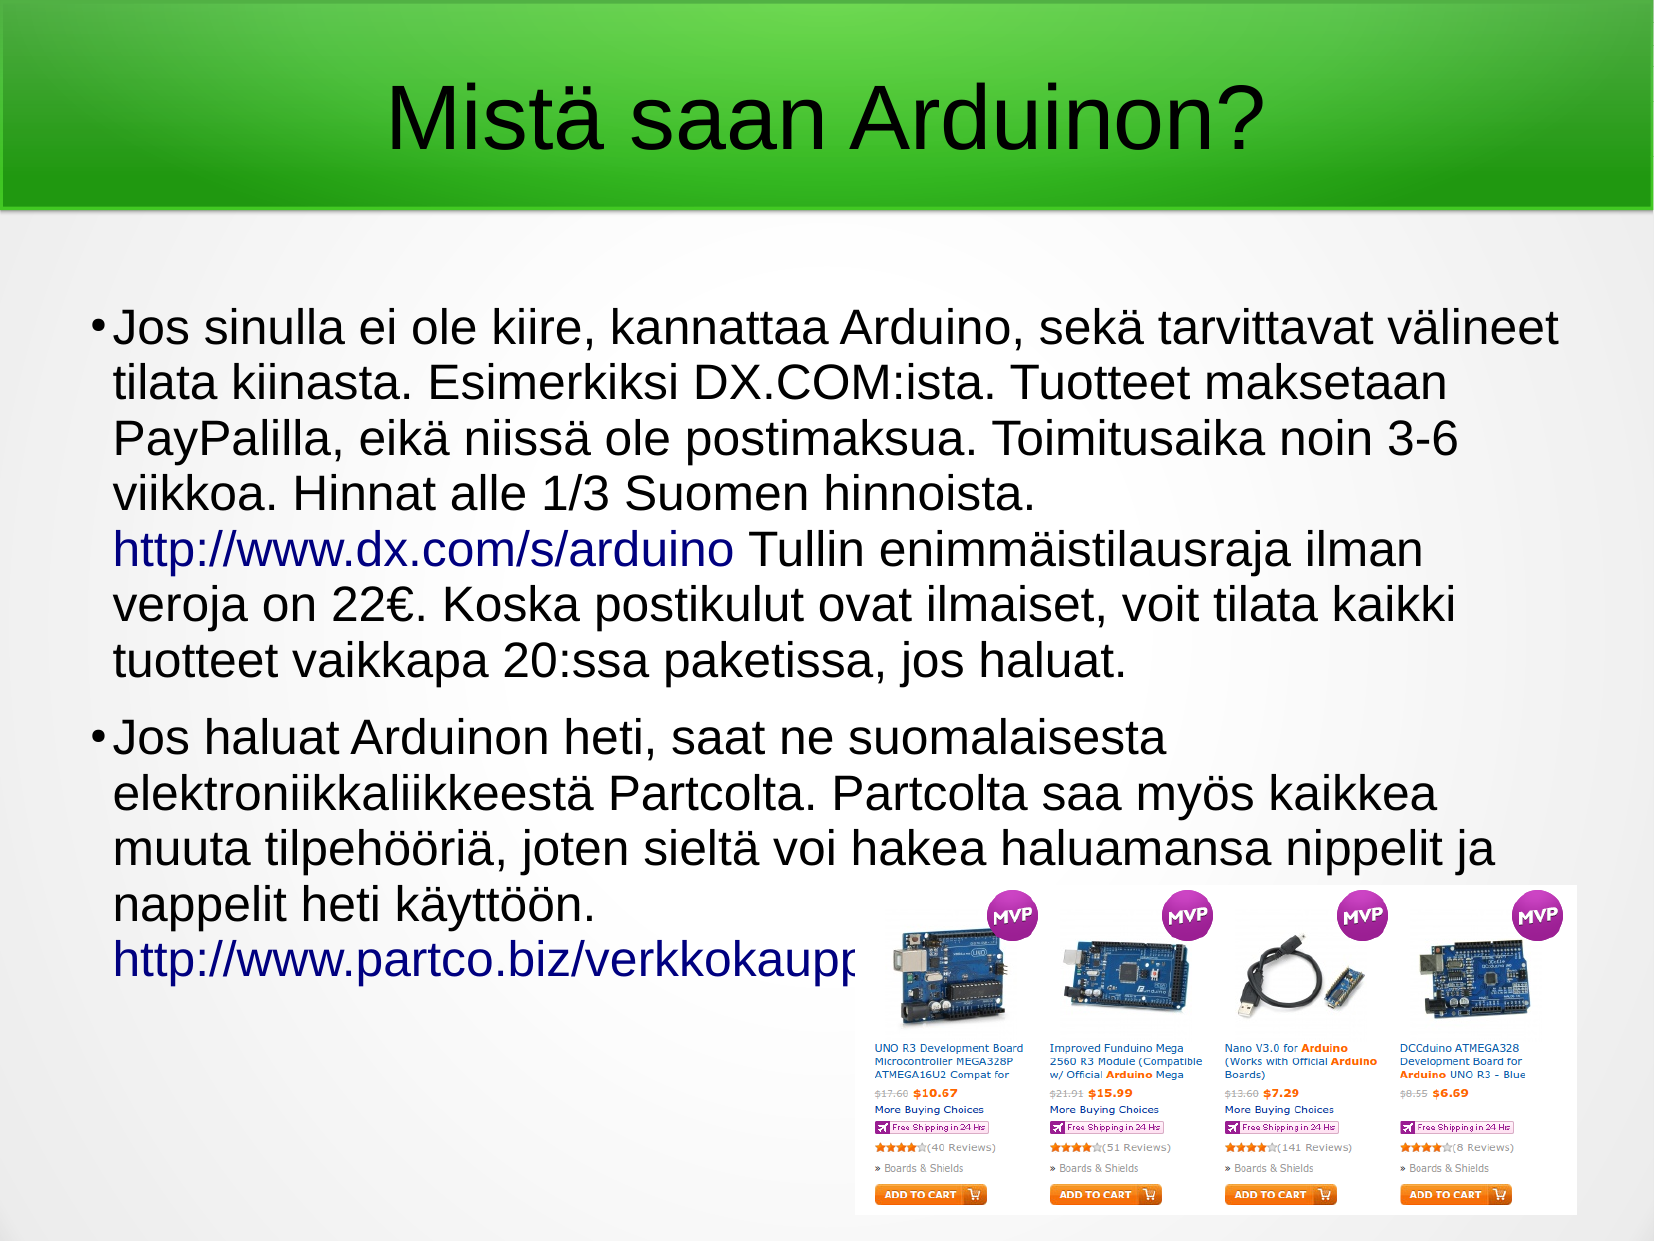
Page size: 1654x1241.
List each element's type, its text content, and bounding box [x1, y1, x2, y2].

list Jos sinulla ei ole kiire, kannattaa Arduino, sekä tarvittavat välineet tilata kiinasta. Esimerkiksi DX.COM:ista. Tuotteet maksetaan PayPalilla, eikä niissä ole postimaksua. Toimitusaika noin 3-6 viikkoa. Hinnat alle 1/3 Suomen hinnoista. http://www.dx.com/s/arduino Tullin enimmäistilausraja ilman veroja on 22€. Koska postikulut ovat ilmaiset, voit tilata kaikki tuotteet vaikkapa 20:ssa paketissa, jos haluat. Jos haluat Arduinon heti, saat ne suomalaisesta elektroniikkaliikkeestä Partcolta. Partcolta saa myös kaikkea muuta tilpehööriä, joten sieltä voi hakea haluamansa nippelit ja nappelit heti käyttöön. http://www.partco.biz/verkkokauppa/index.php?cPath=5 [82, 299, 1571, 1019]
picture [855, 885, 1577, 1216]
title Mistä saan Arduinon? [82, 47, 1571, 190]
